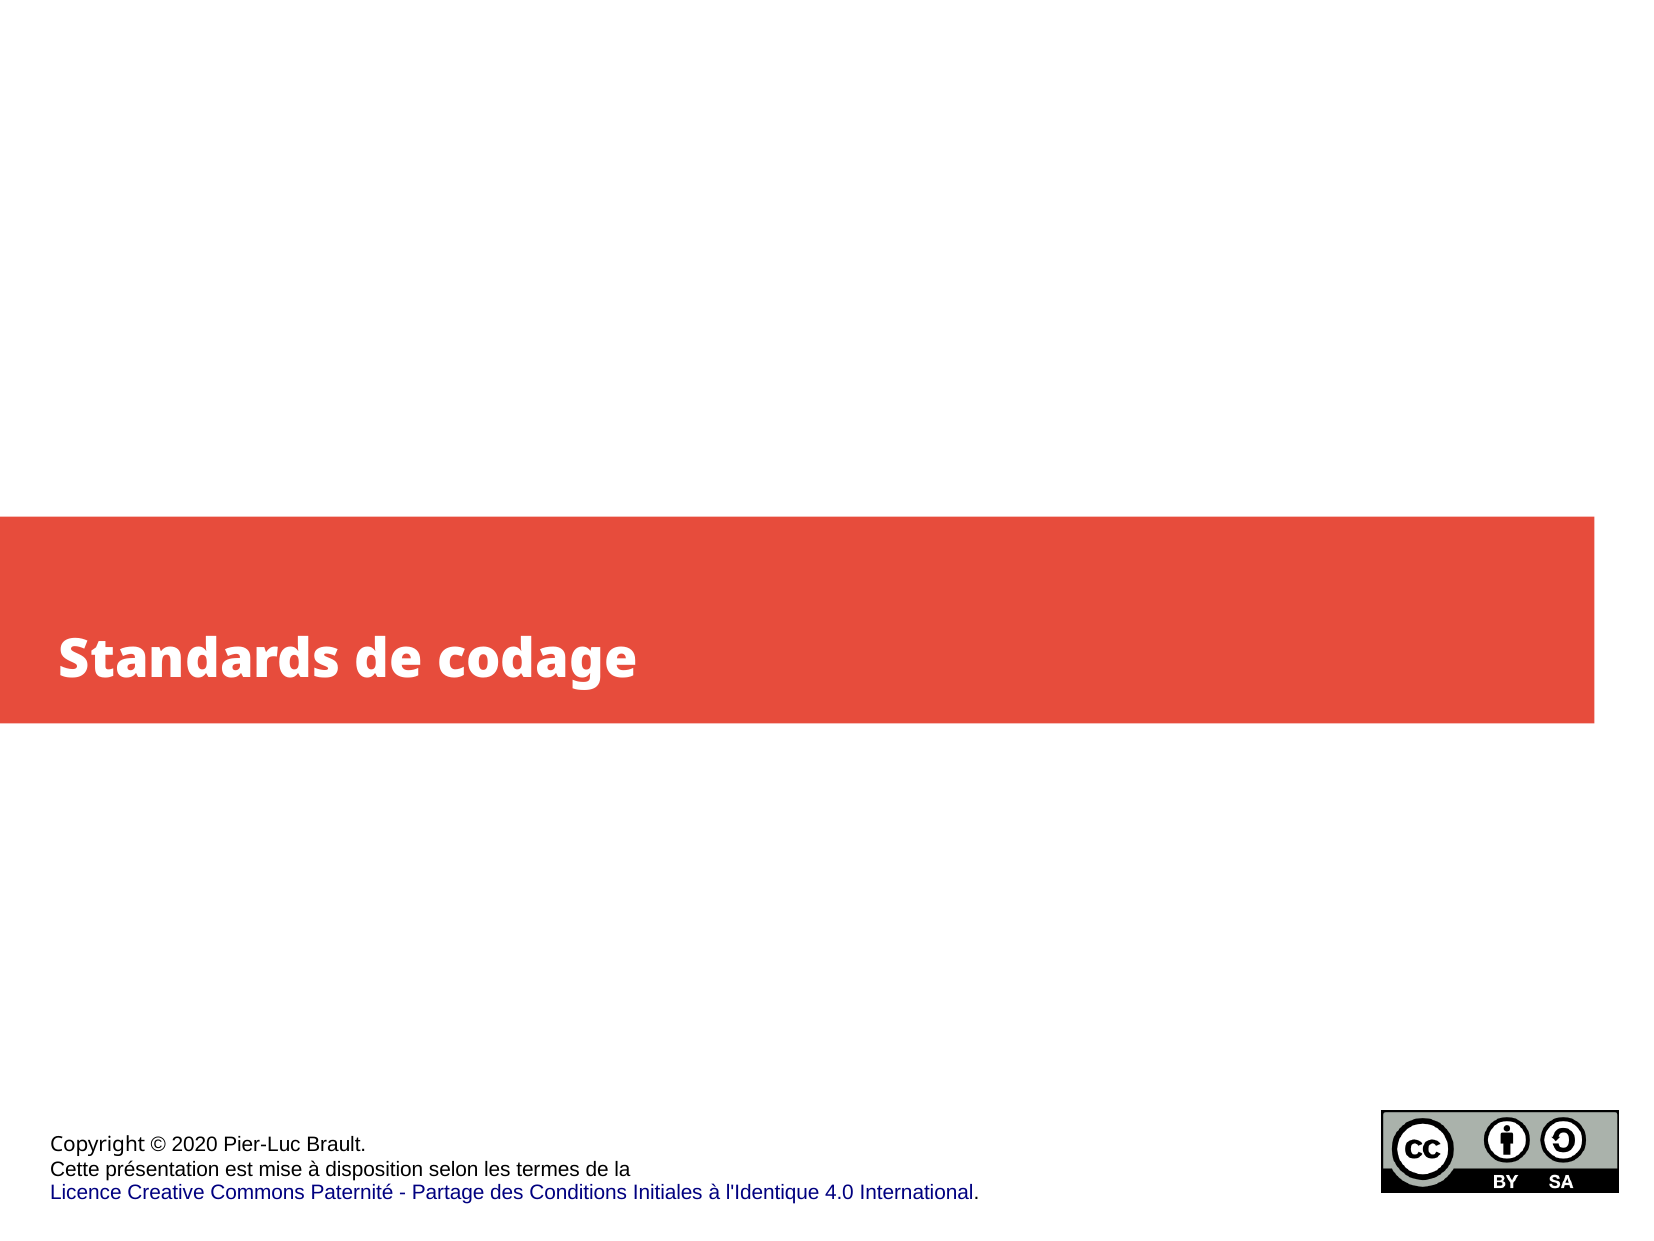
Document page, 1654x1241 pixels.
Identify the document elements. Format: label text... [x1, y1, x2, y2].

title Standards de codage [59, 546, 1595, 694]
picture [1381, 1110, 1619, 1193]
text_box Copyright © 2020 Pier-Luc Brault. Cette présentation est mise à disposition selon les termes de la Licence Creative Commons Paternité - Partage des Conditions Initiales à l'Identique 4.0 International. [35, 1122, 1099, 1214]
